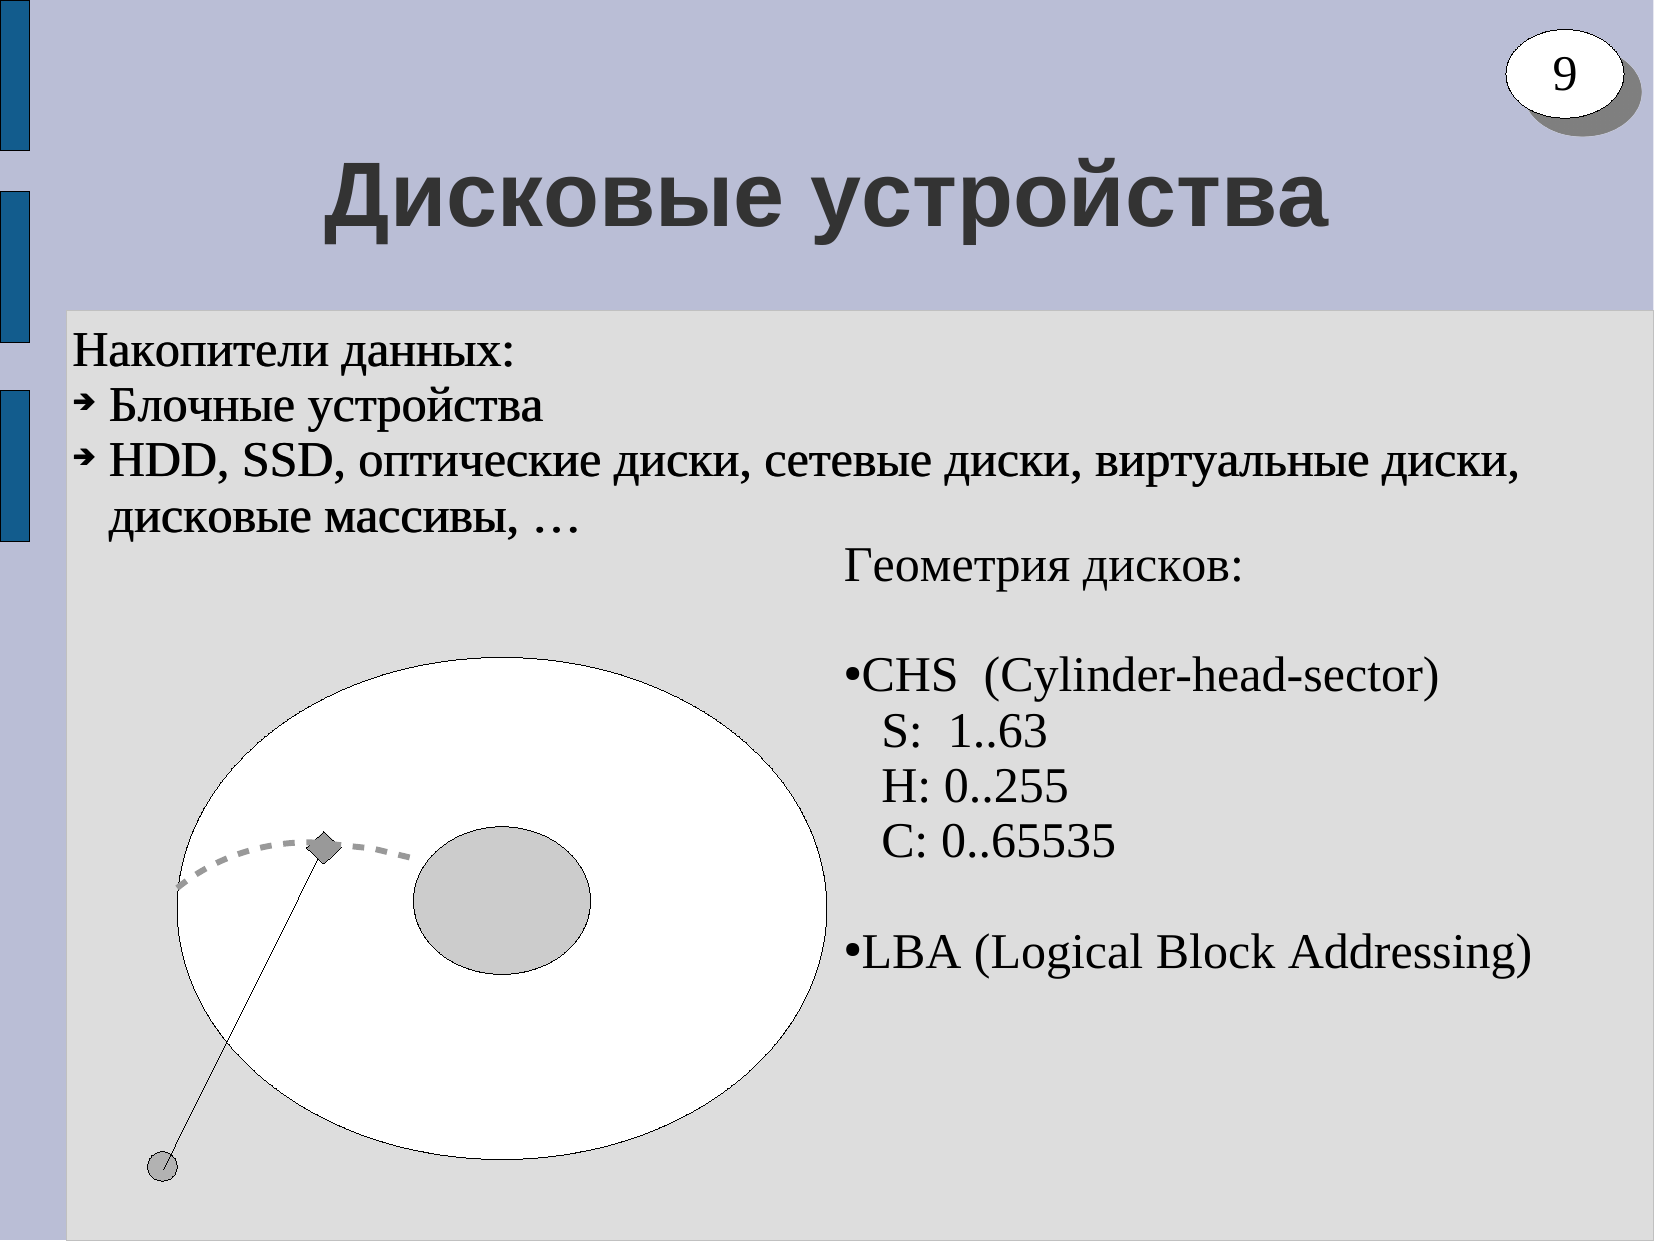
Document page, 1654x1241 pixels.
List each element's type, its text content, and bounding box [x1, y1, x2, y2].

text_box Накопители данных: Блочные устройства HDD, SSD, оптические диски, сетевые диски, виртуальные диски, дисковые массивы, … [72, 321, 1549, 599]
title Дисковые устройства [121, 91, 1534, 299]
text_box [177, 657, 827, 1160]
text_box 9 [1505, 29, 1625, 119]
text_box [147, 1151, 178, 1182]
text_box Геометрия дисков: CHS (Cylinder-head-sector) S: 1..63 H: 0..255 C: 0..65535 LBA (Logical Block Addressing) [843, 599, 1545, 1109]
